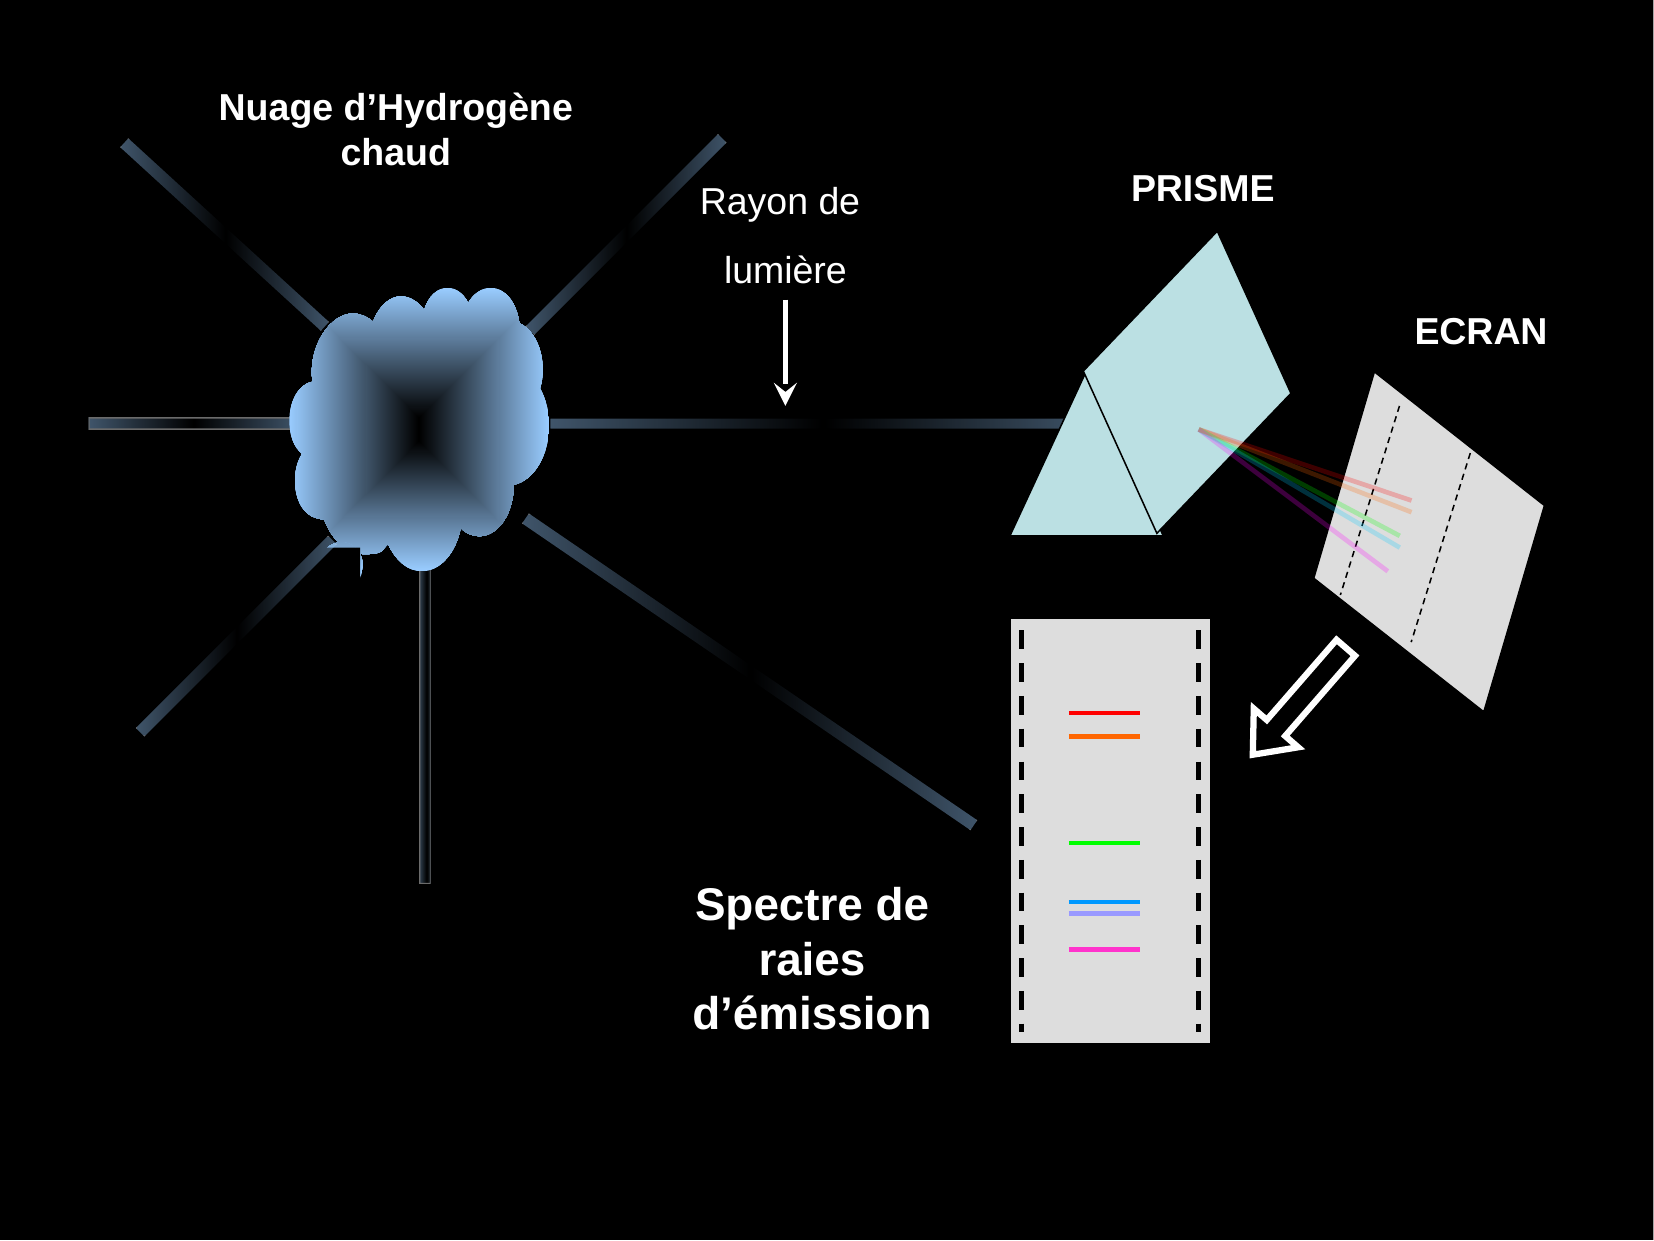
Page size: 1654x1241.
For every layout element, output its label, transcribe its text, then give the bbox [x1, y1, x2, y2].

text_box [88, 134, 1291, 884]
text_box [1313, 371, 1545, 712]
text_box Rayon de lumière [667, 169, 904, 299]
text_box [1009, 618, 1211, 1044]
text_box [1334, 505, 1362, 522]
text_box Nuage d’Hydrogène chaud [194, 75, 597, 181]
text_box ECRAN [1399, 299, 1565, 361]
text_box PRISME [1116, 156, 1341, 218]
text_box [1342, 481, 1372, 493]
text_box Spectre de raies d’émission [637, 866, 987, 1048]
text_box [1220, 441, 1238, 451]
text_box [522, 513, 978, 831]
